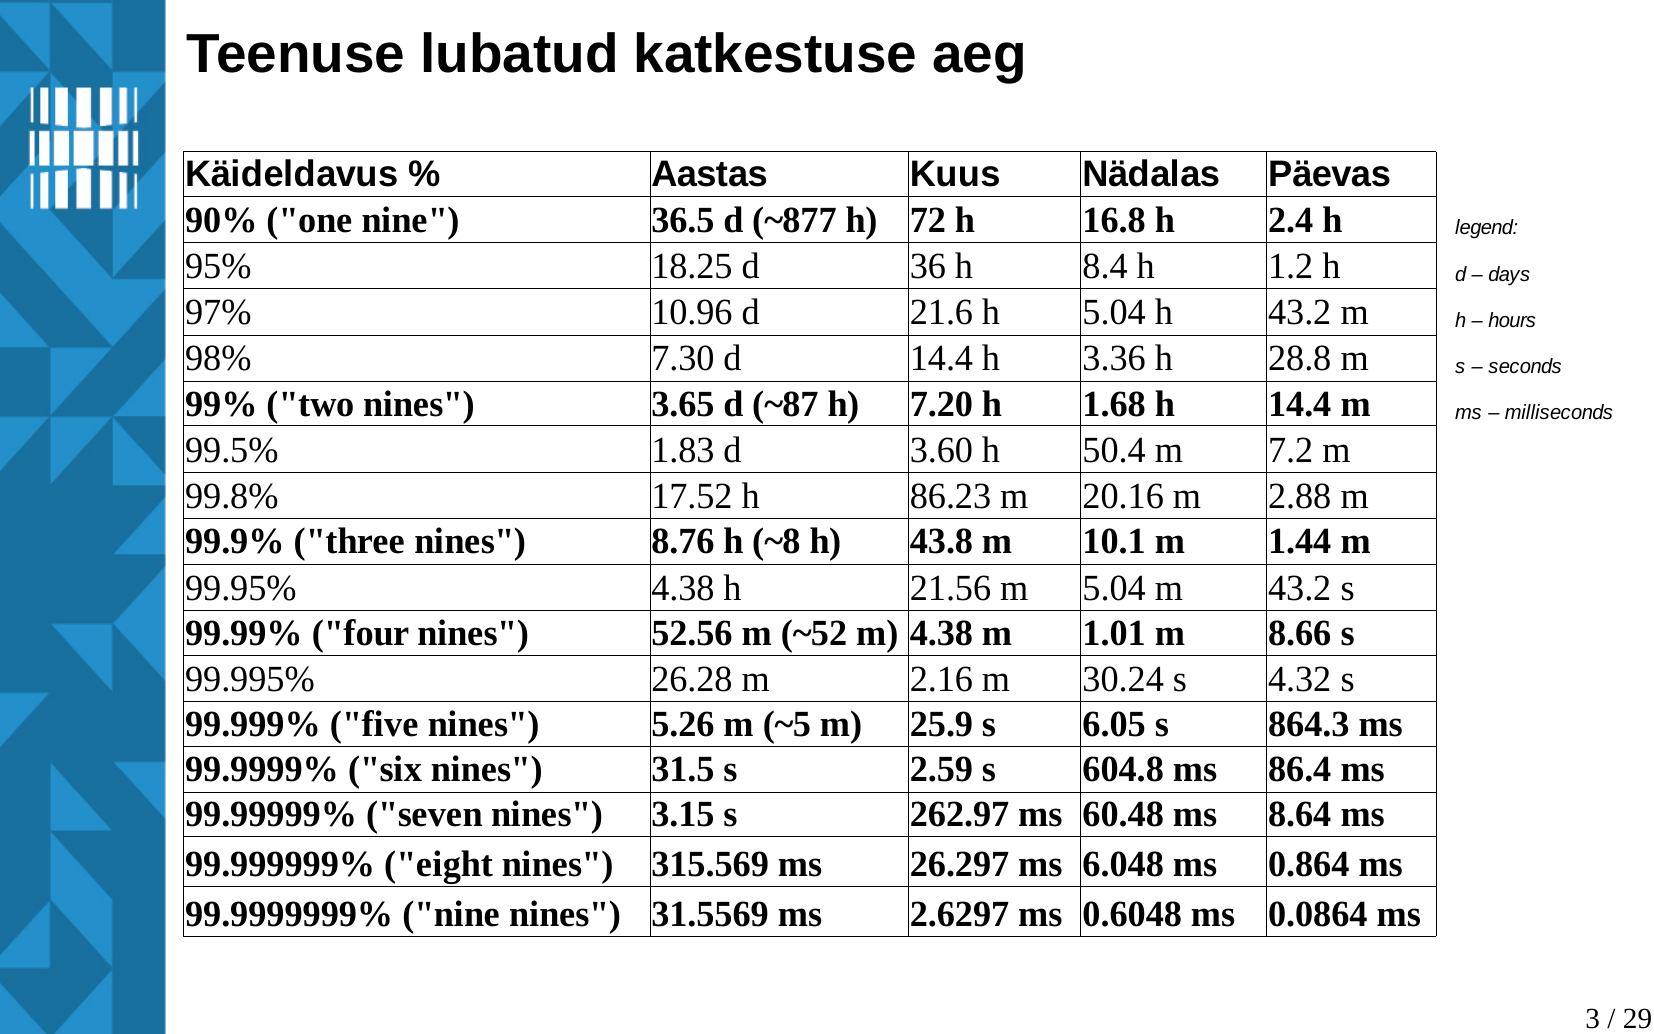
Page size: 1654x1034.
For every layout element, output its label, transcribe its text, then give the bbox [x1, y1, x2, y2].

chart [183, 151, 1625, 939]
title Teenuse lubatud katkestuse aeg [186, 11, 1589, 95]
